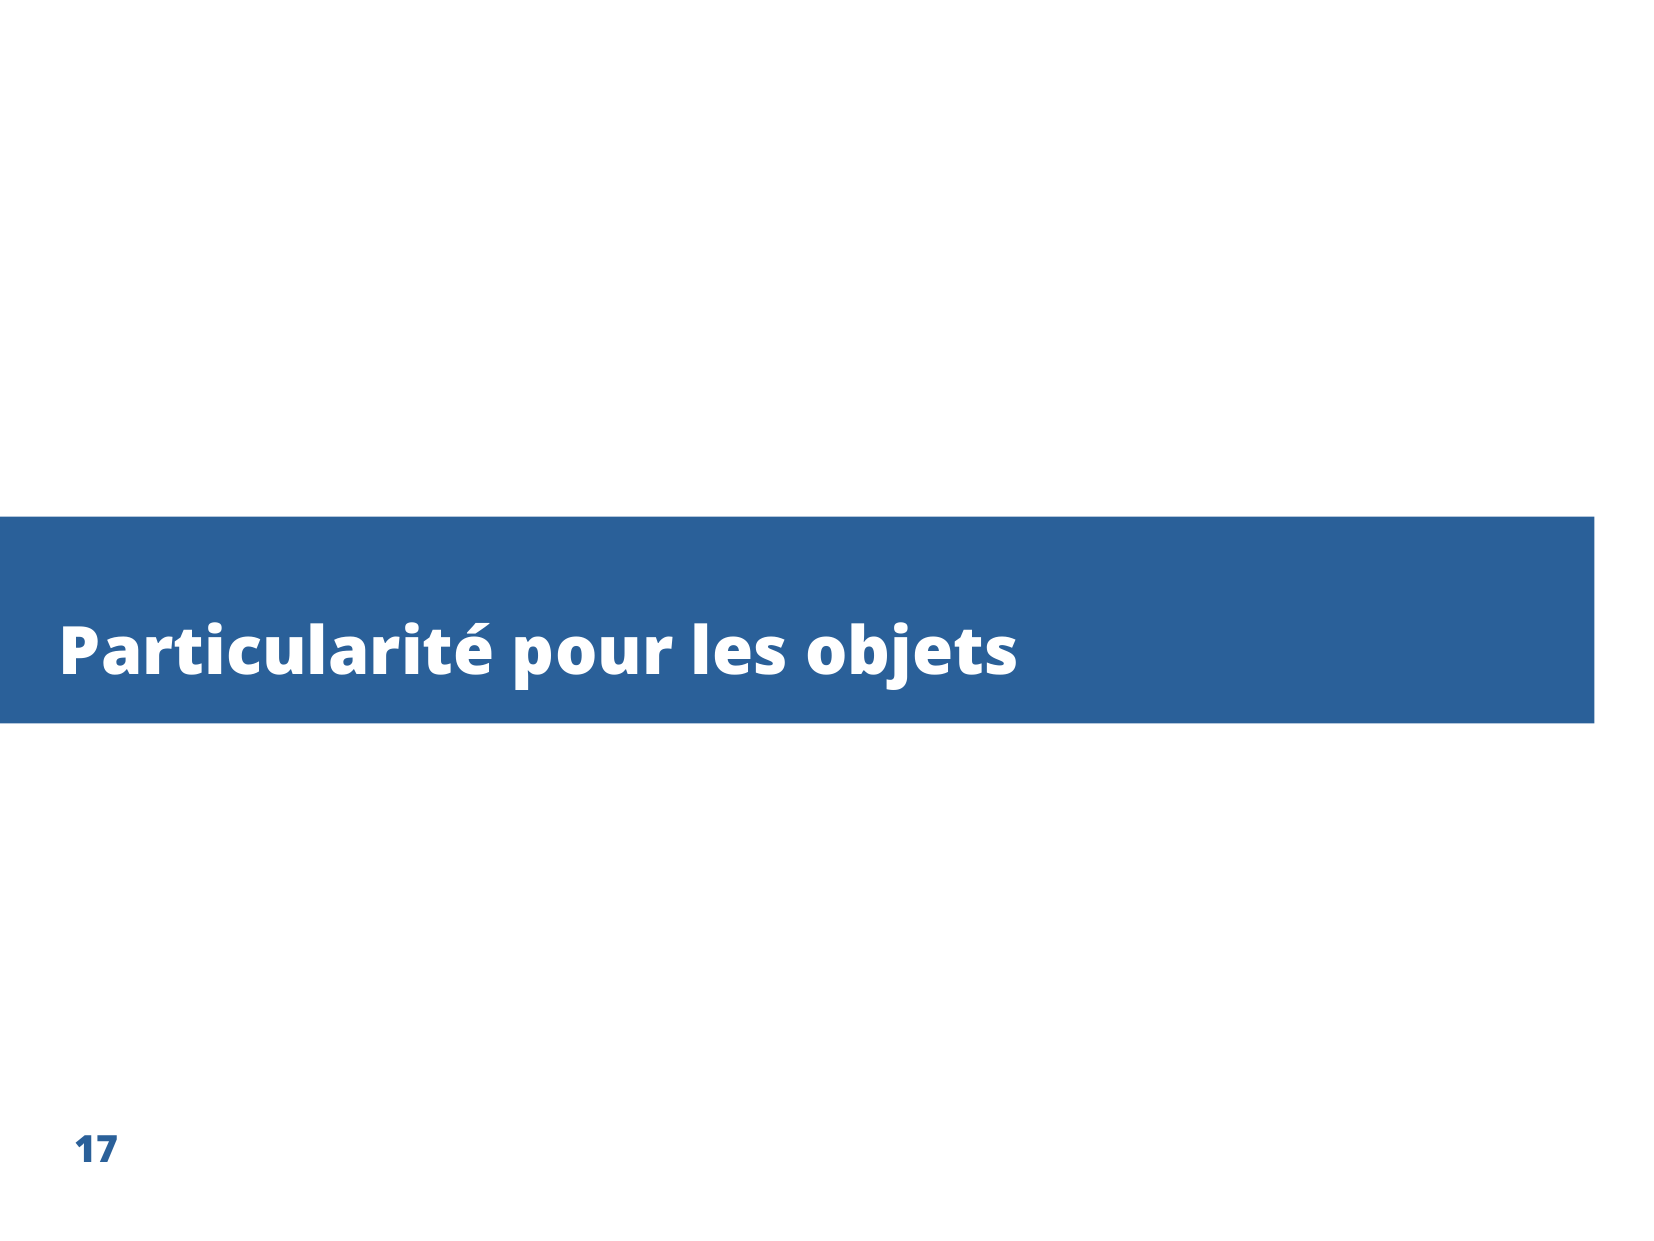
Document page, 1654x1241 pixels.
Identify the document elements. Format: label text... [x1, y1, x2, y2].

title Particularité pour les objets [59, 546, 1595, 694]
